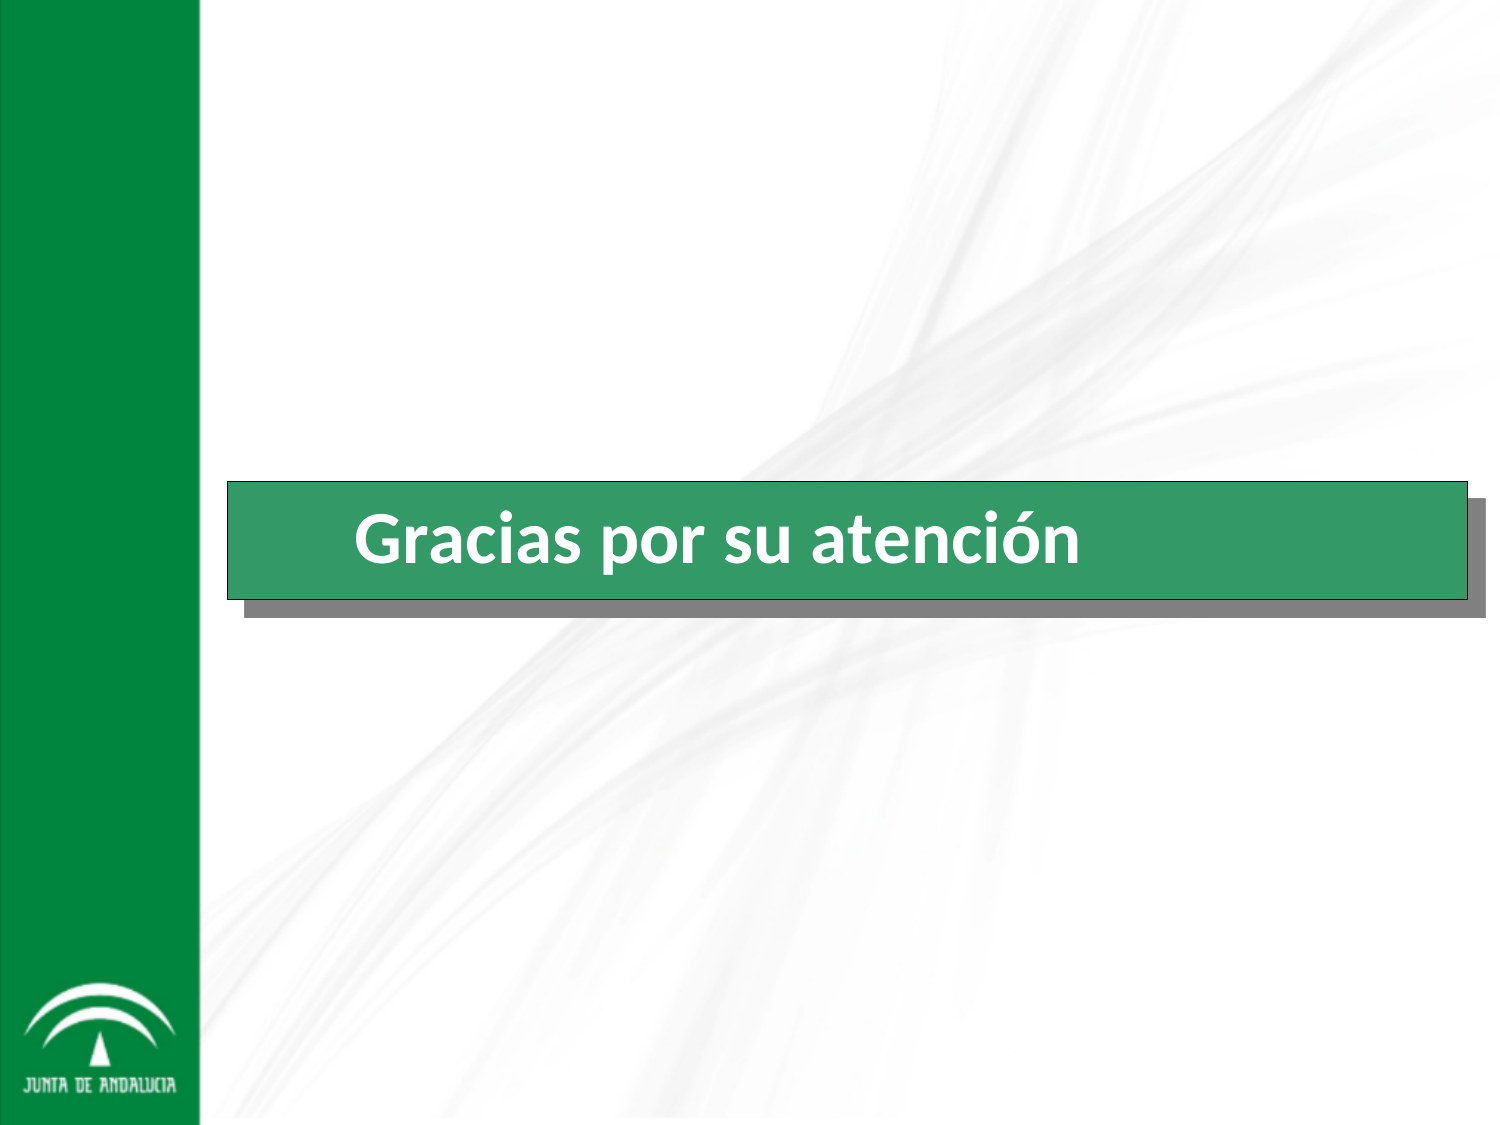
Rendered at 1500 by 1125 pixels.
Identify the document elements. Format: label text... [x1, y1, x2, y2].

text_box Gracias por su atención [339, 481, 1433, 587]
picture [0, 0, 1500, 1125]
text_box [227, 481, 1468, 600]
